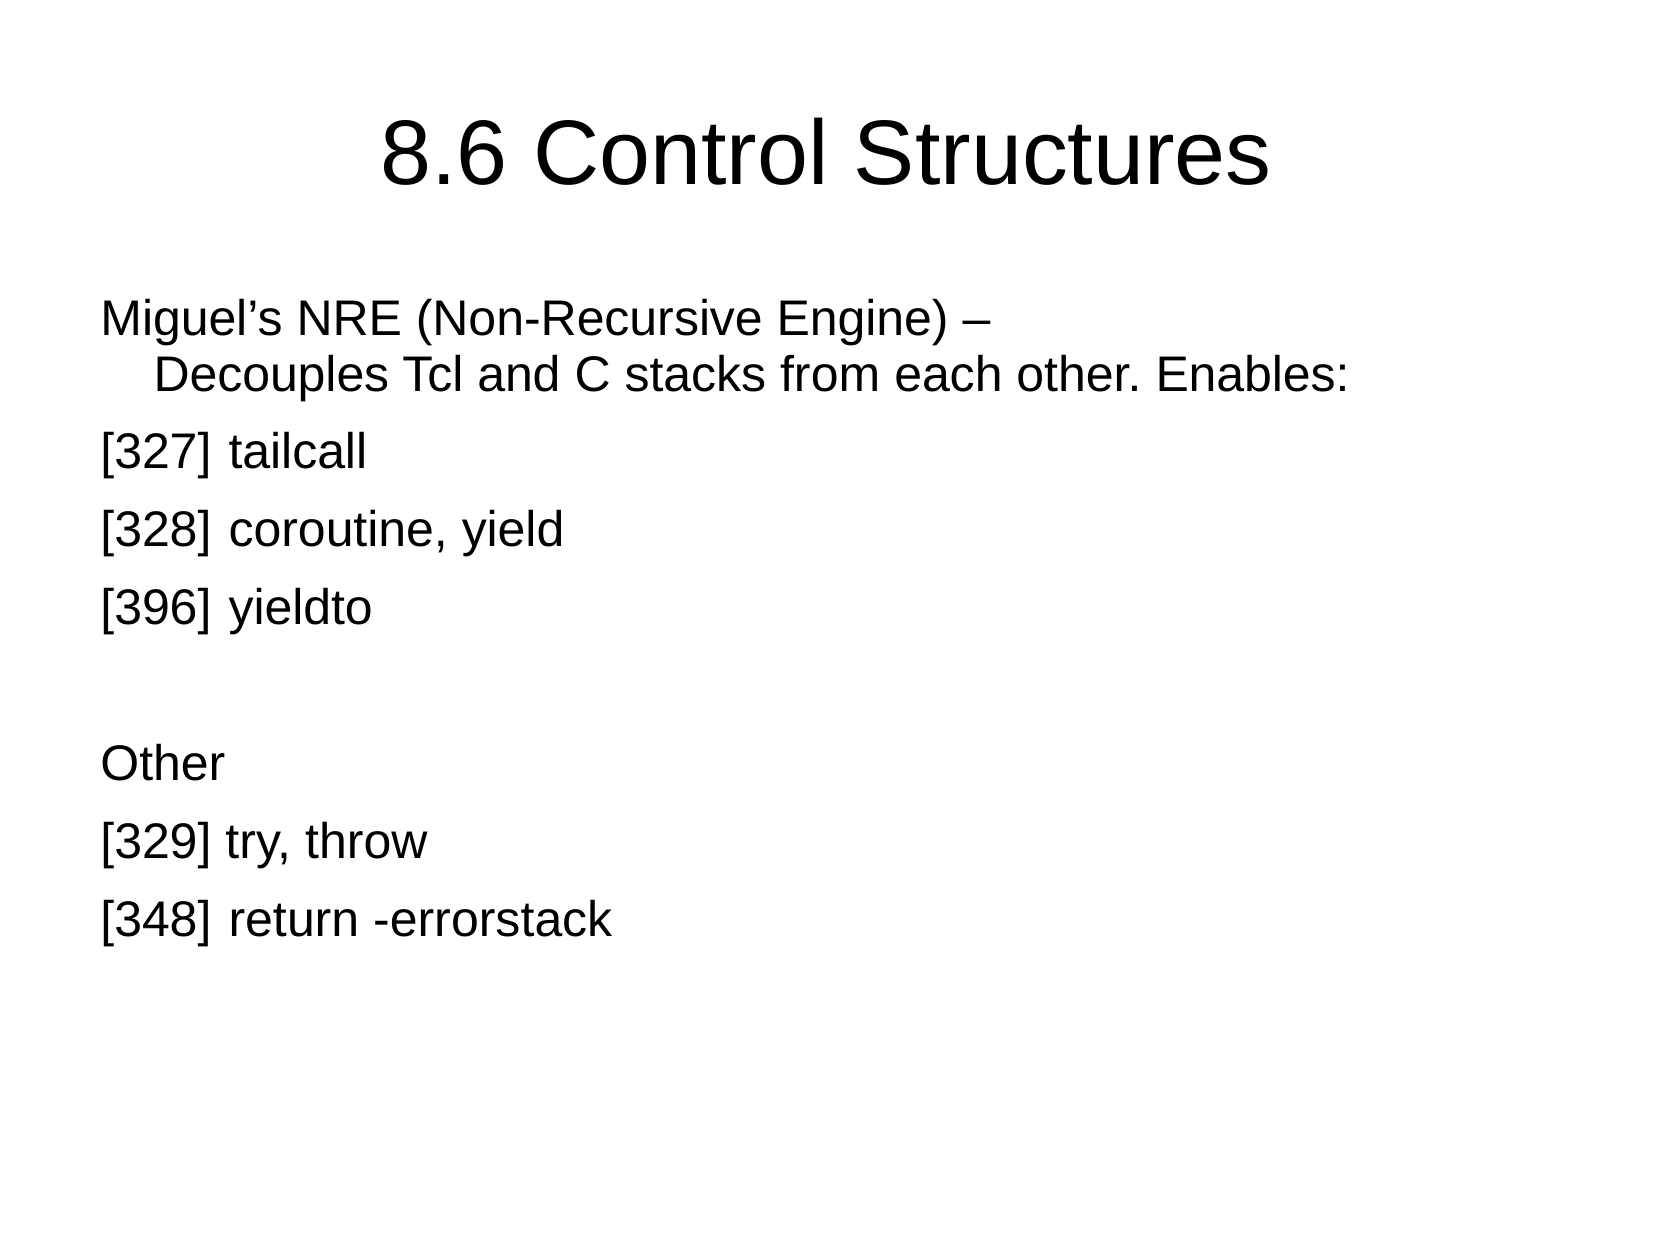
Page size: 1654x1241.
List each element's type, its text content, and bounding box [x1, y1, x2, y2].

title 8.6 Control Structures [82, 56, 1571, 250]
list Miguel’s NRE (Non-Recursive Engine) – Decouples Tcl and C stacks from each other. Enables: [327] tailcall [328] coroutine, yield [396] yieldto Other [329] try, throw [348] return -errorstack [82, 290, 1571, 1201]
